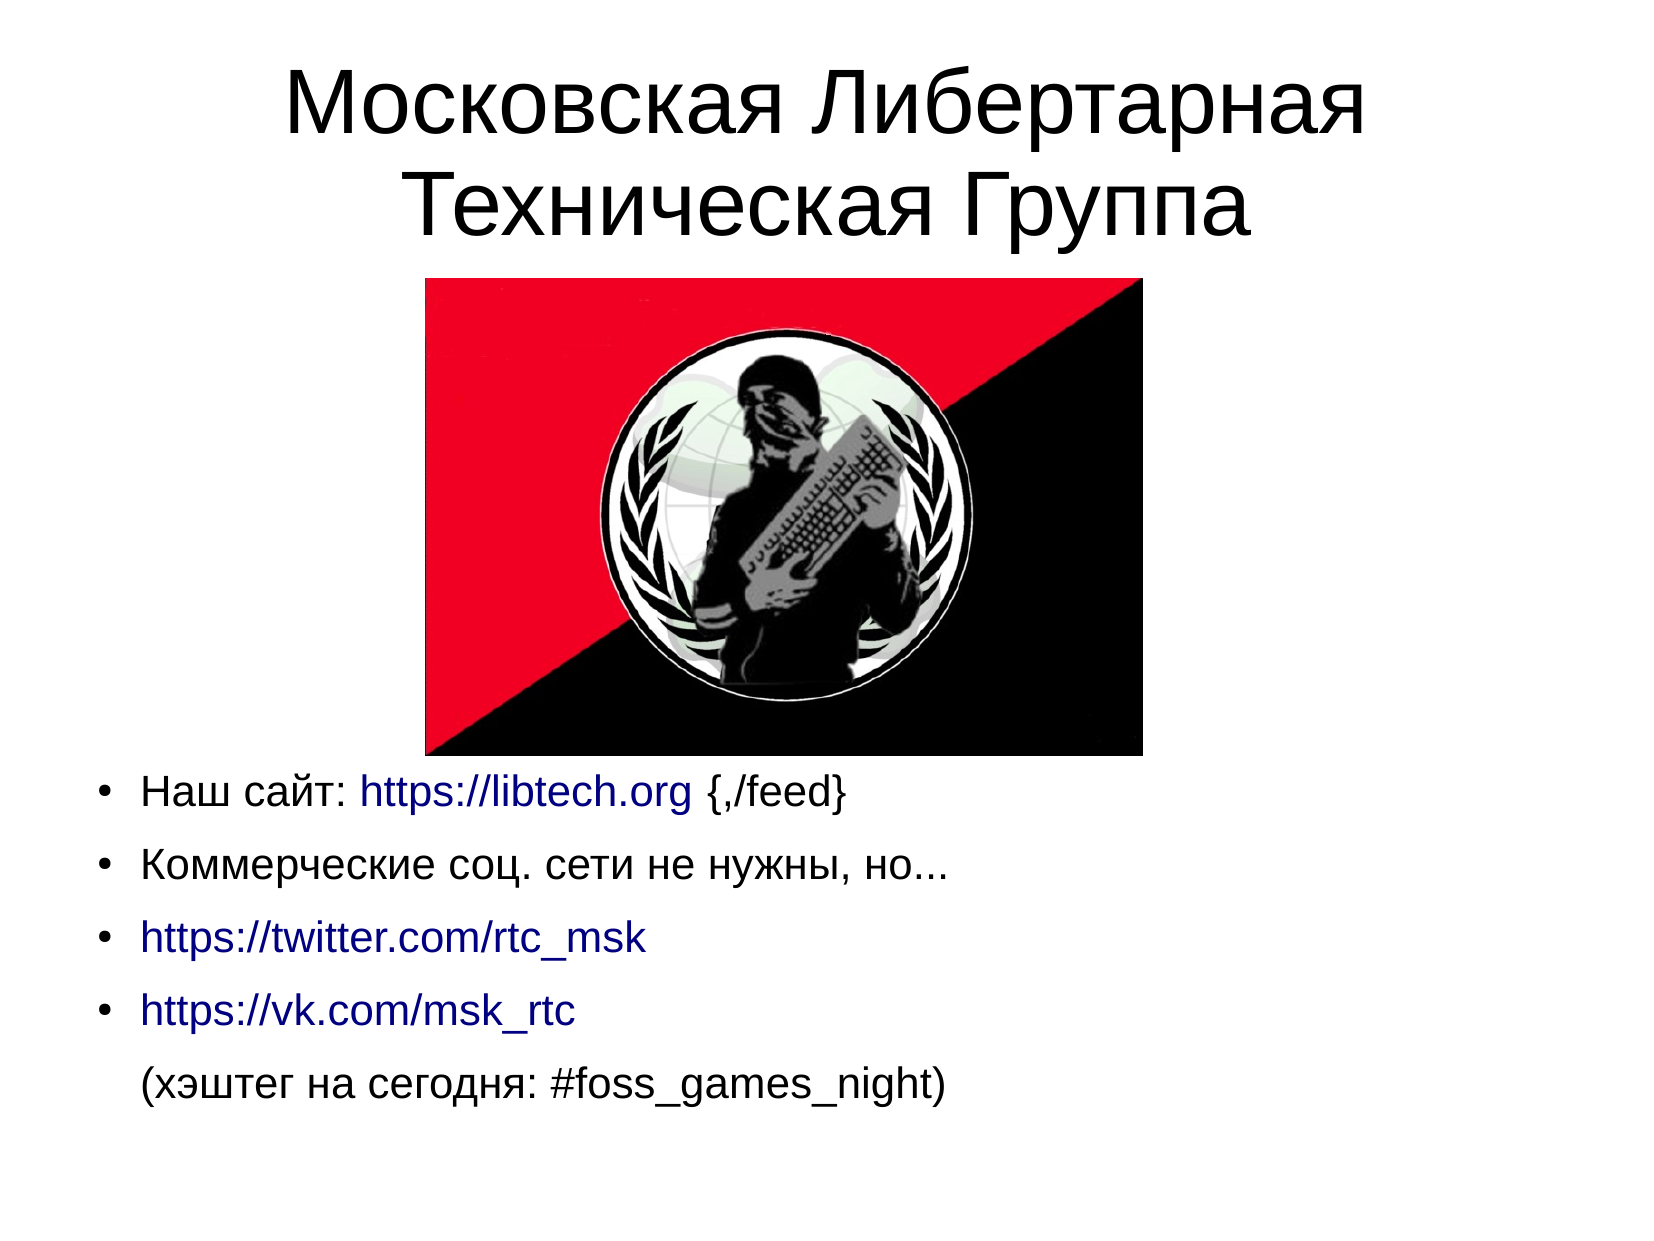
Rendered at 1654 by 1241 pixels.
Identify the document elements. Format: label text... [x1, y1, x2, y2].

picture [425, 278, 1143, 756]
title Московская Либертарная Техническая Группа [82, 49, 1571, 257]
list Наш сайт: https://libtech.org {,/feed} Коммерческие соц. сети не нужны, но... https://twitter.com/rtc_msk https://vk.com/msk_rtc (хэштег на сегодня: #foss_games_night) [82, 767, 1571, 1111]
